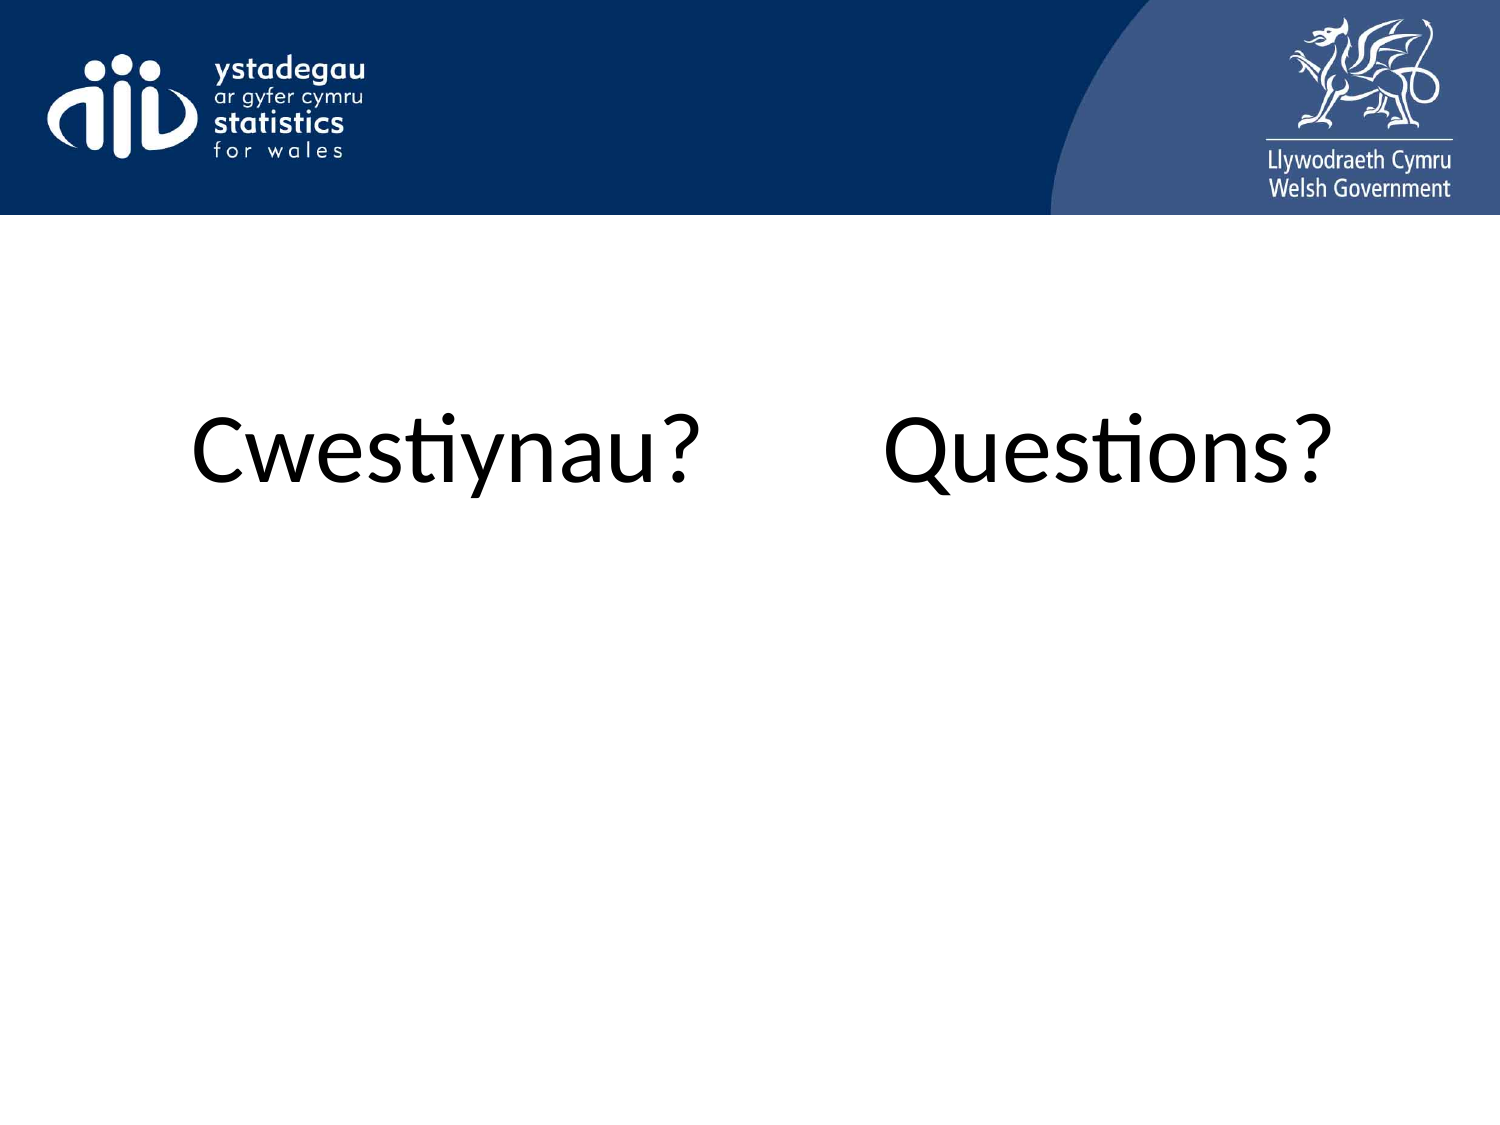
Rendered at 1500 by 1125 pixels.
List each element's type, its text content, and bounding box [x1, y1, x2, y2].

list Questions? [828, 315, 1392, 922]
text_box Cwestiynau? [98, 315, 799, 978]
picture [0, 0, 1500, 215]
